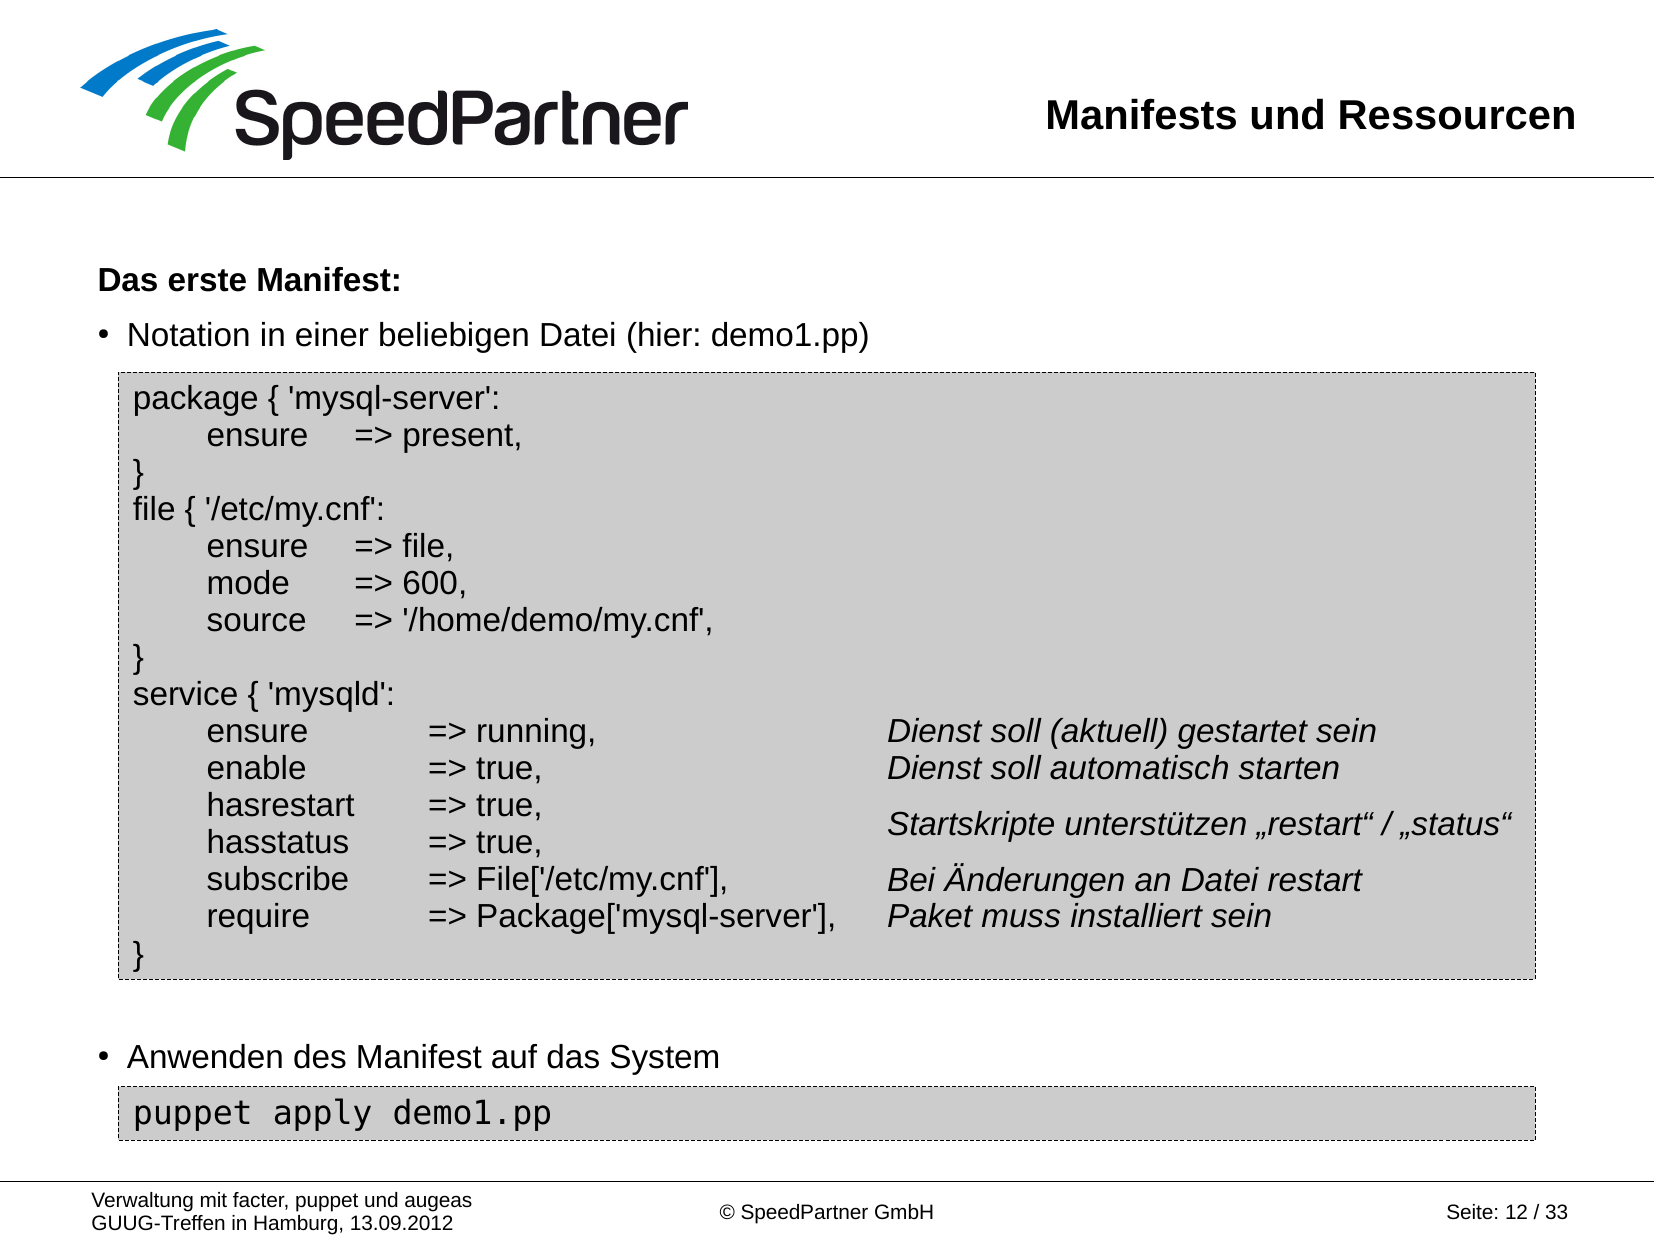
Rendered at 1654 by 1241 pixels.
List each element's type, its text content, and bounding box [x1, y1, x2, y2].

text_box puppet apply demo1.pp [118, 1086, 1536, 1140]
text_box package { 'mysql-server': ensure => present, } file { '/etc/my.cnf': ensure => file, mode => 600, source => '/home/demo/my.cnf', } service { 'mysqld': ensure => running, enable => true, hasrestart => true, hasstatus => true, subscribe => File['/etc/my.cnf'], require => Package['mysql-server'], } [118, 372, 1536, 980]
picture [80, 29, 688, 160]
title Manifests und Ressourcen [590, 70, 1577, 160]
text_box Dienst soll (aktuell) gestartet sein Dienst soll automatisch starten Startskripte unterstützen „restart“ / „status“ Bei Änderungen an Datei restart Paket muss installiert sein [872, 704, 1525, 943]
text_box Das erste Manifest: Notation in einer beliebigen Datei (hier: demo1.pp) Anwenden des Manifest auf das System [82, 253, 1565, 1177]
